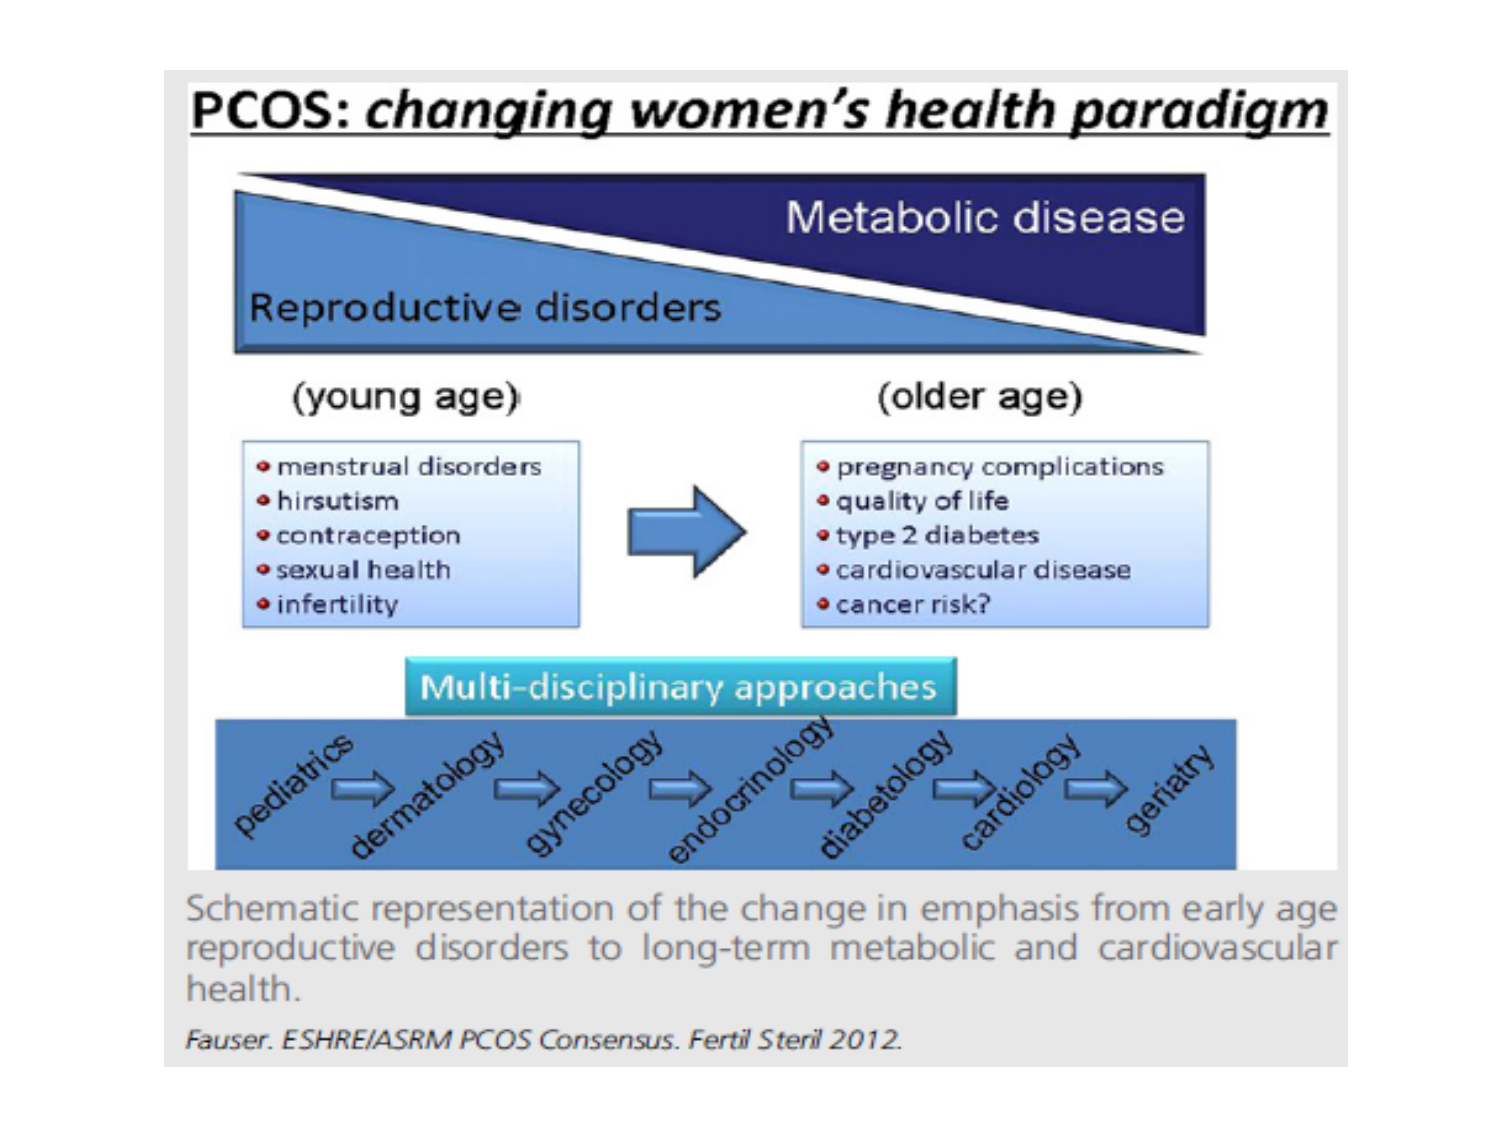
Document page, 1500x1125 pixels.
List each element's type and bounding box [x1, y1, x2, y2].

picture [164, 70, 1348, 1067]
